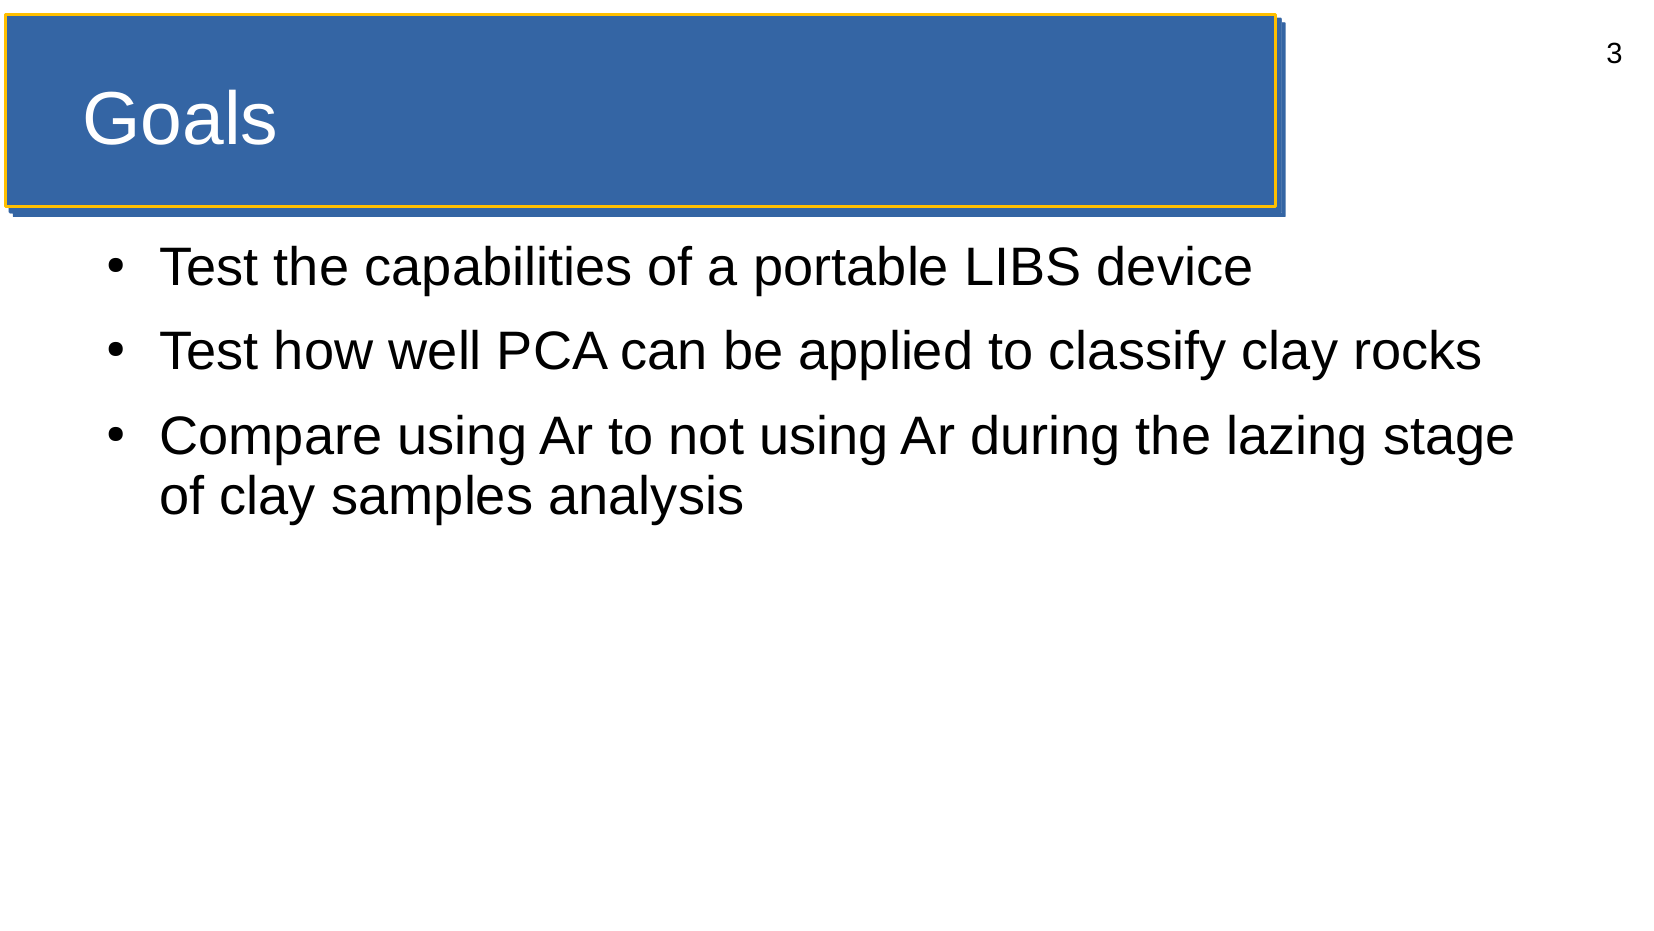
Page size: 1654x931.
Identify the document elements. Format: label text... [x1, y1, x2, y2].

list Test the capabilities of a portable LIBS device Test how well PCA can be applied to classify clay rocks Compare using Ar to not using Ar during the lazing stage of clay samples analysis [88, 236, 1565, 798]
title Goals [82, 44, 1235, 192]
